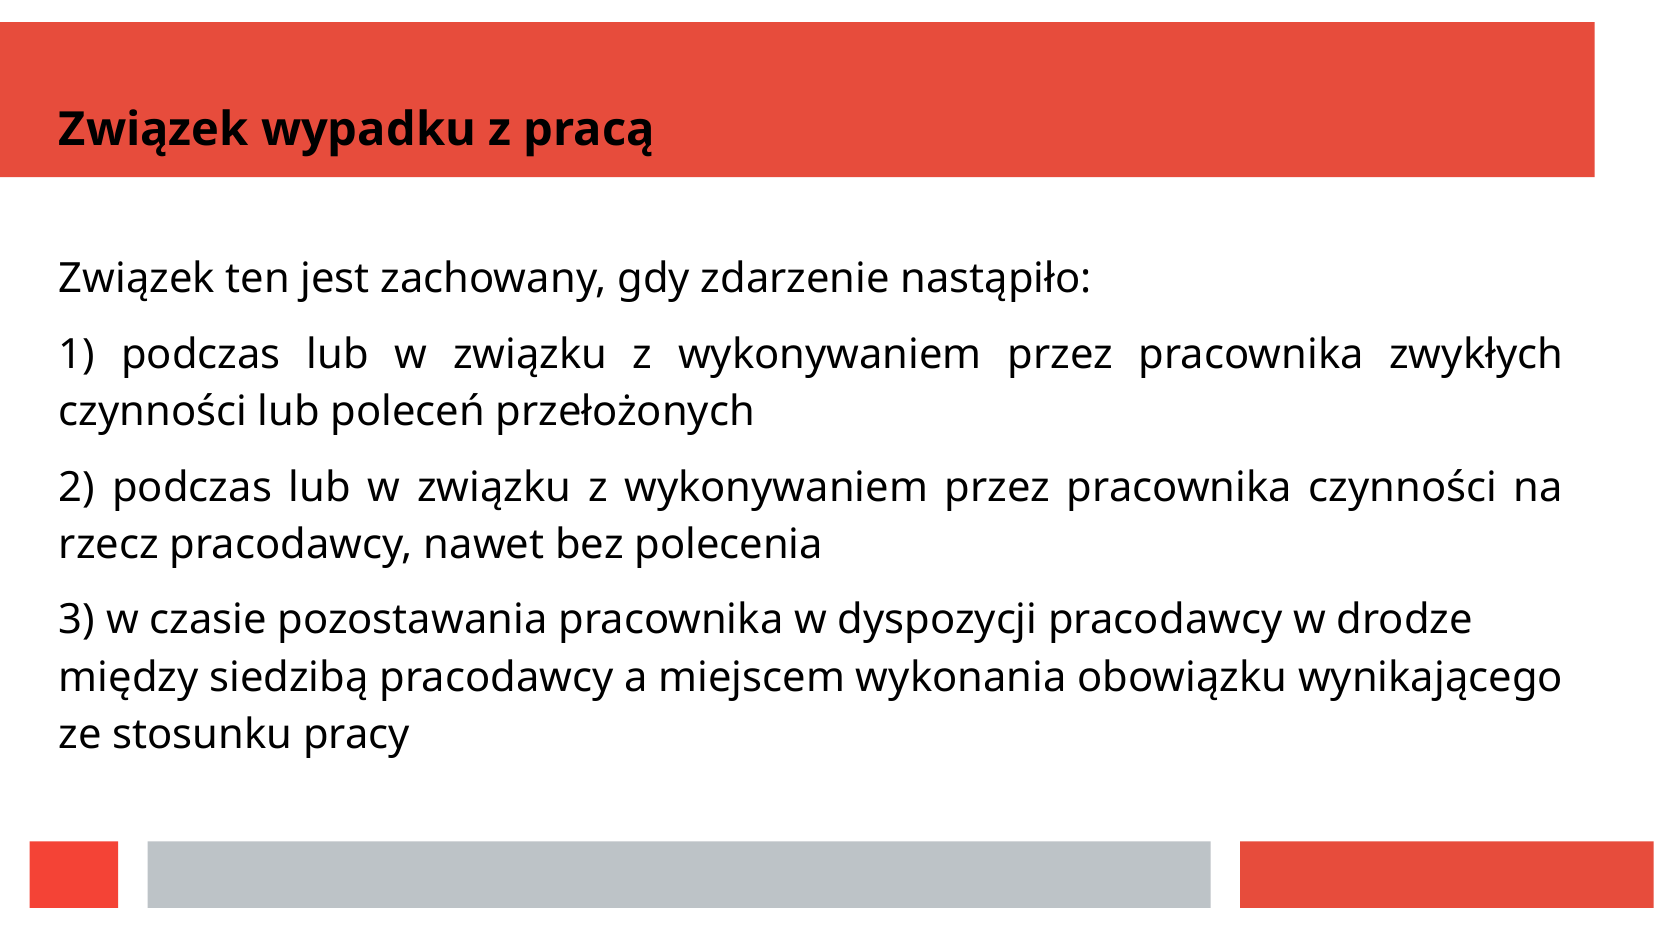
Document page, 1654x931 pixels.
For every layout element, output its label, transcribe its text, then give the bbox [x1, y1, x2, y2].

subtitle Związek ten jest zachowany, gdy zdarzenie nastąpiło: 1) podczas lub w związku z wykonywaniem przez pracownika zwykłych czynności lub poleceń przełożonych 2) podczas lub w związku z wykonywaniem przez pracownika czynności na rzecz pracodawcy, nawet bez polecenia 3) w czasie pozostawania pracownika w dyspozycji pracodawcy w drodze między siedzibą pracodawcy a miejscem wykonania obowiązku wynikającego ze stosunku pracy [59, 243, 1565, 820]
title Związek wypadku z pracą [59, 44, 1595, 156]
